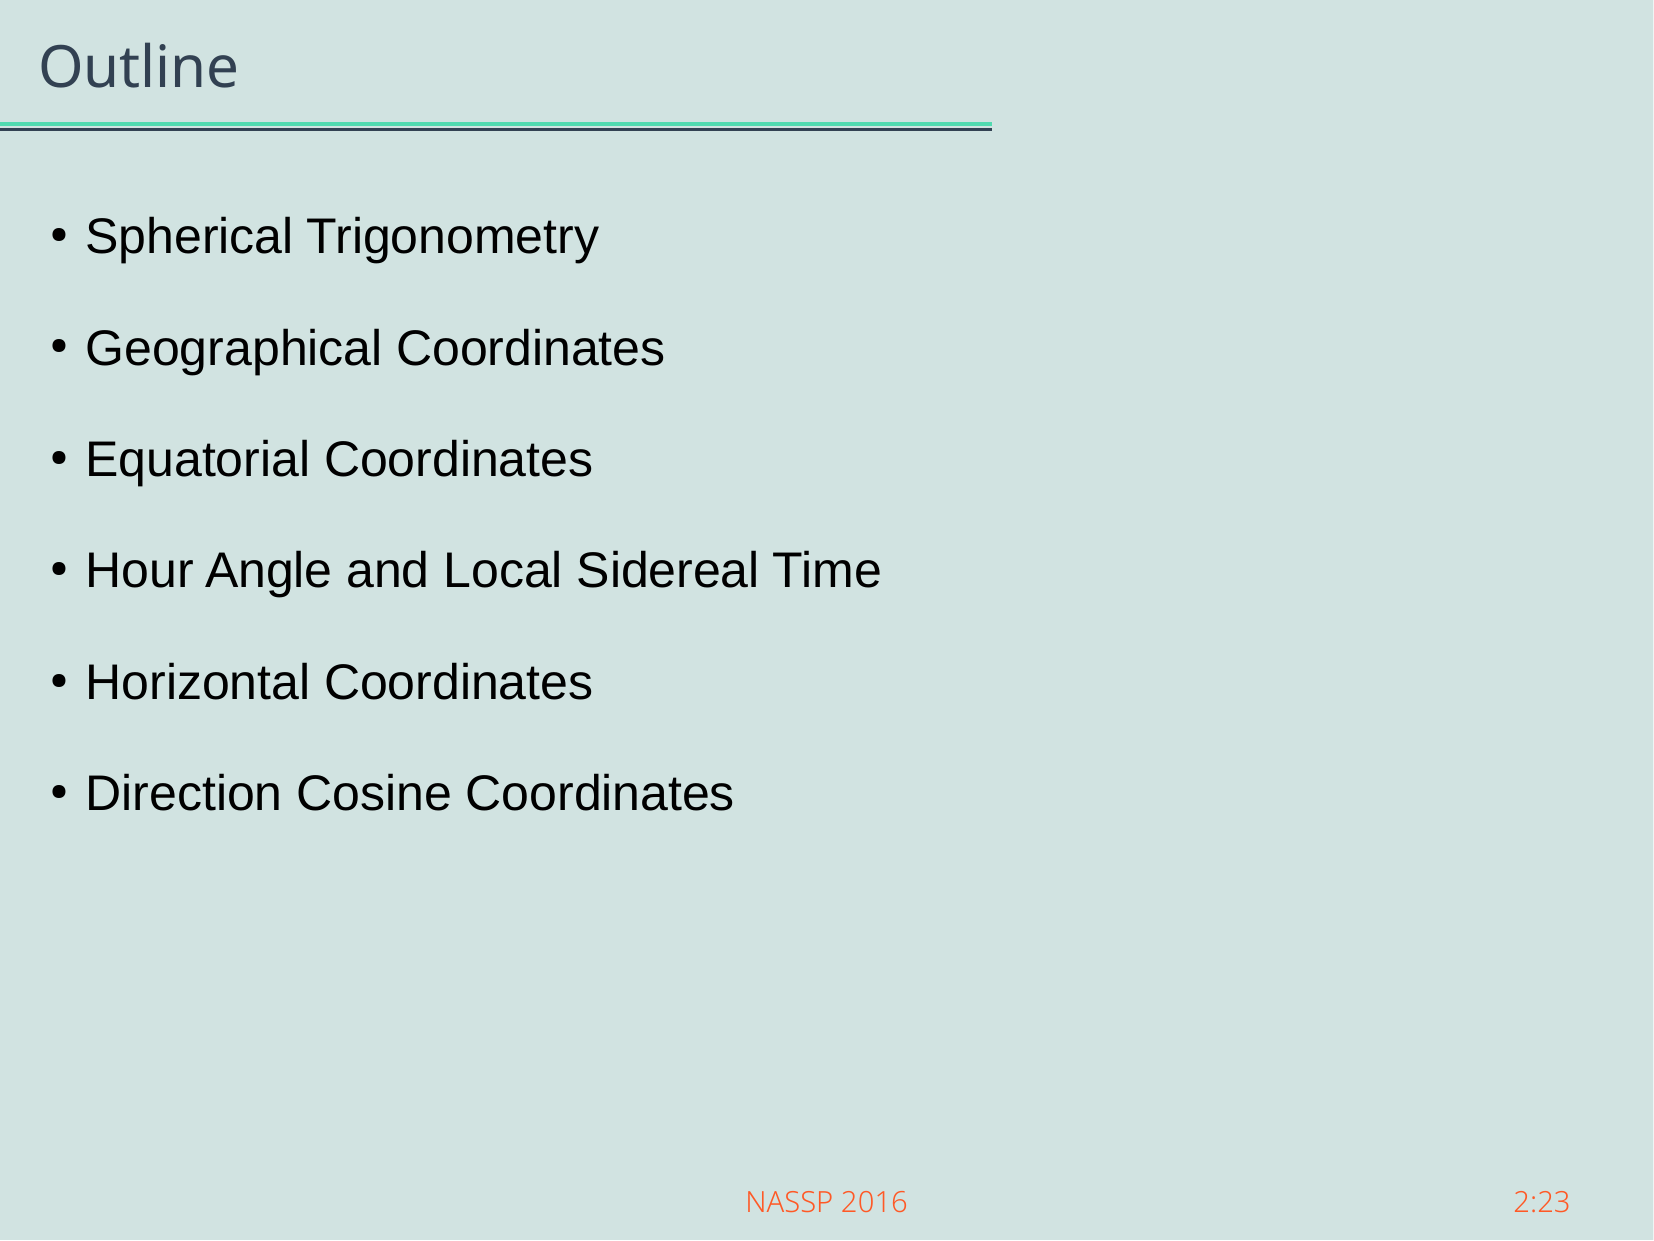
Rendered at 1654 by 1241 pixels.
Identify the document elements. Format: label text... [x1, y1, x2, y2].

text_box Spherical Trigonometry Geographical Coordinates Equatorial Coordinates Hour Angle and Local Sidereal Time Horizontal Coordinates Direction Cosine Coordinates [35, 200, 1619, 829]
text_box Outline [23, 17, 1063, 101]
